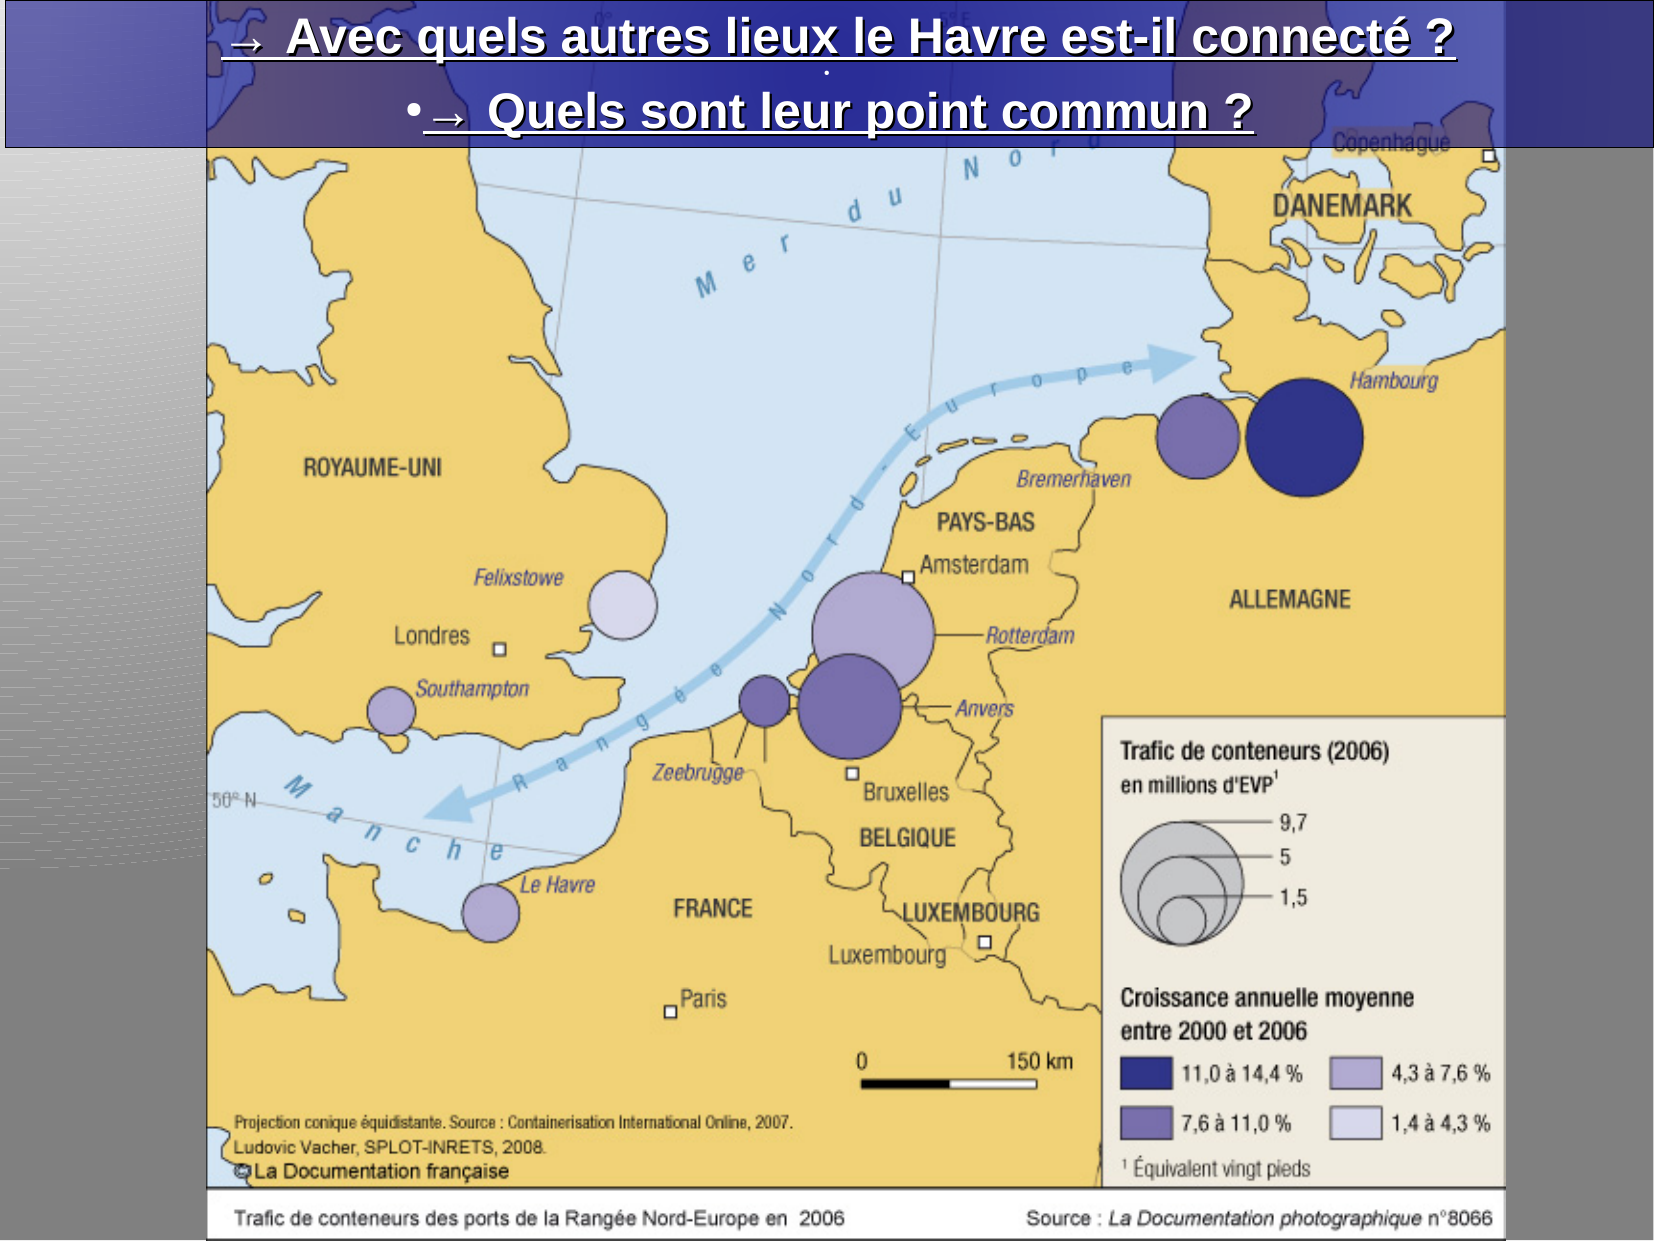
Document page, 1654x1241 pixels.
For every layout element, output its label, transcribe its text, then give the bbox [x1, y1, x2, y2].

picture [206, 148, 1506, 1241]
text_box → Avec quels autres lieux le Havre est-il connecté ? → Quels sont leur point commun ? [5, 0, 1654, 148]
